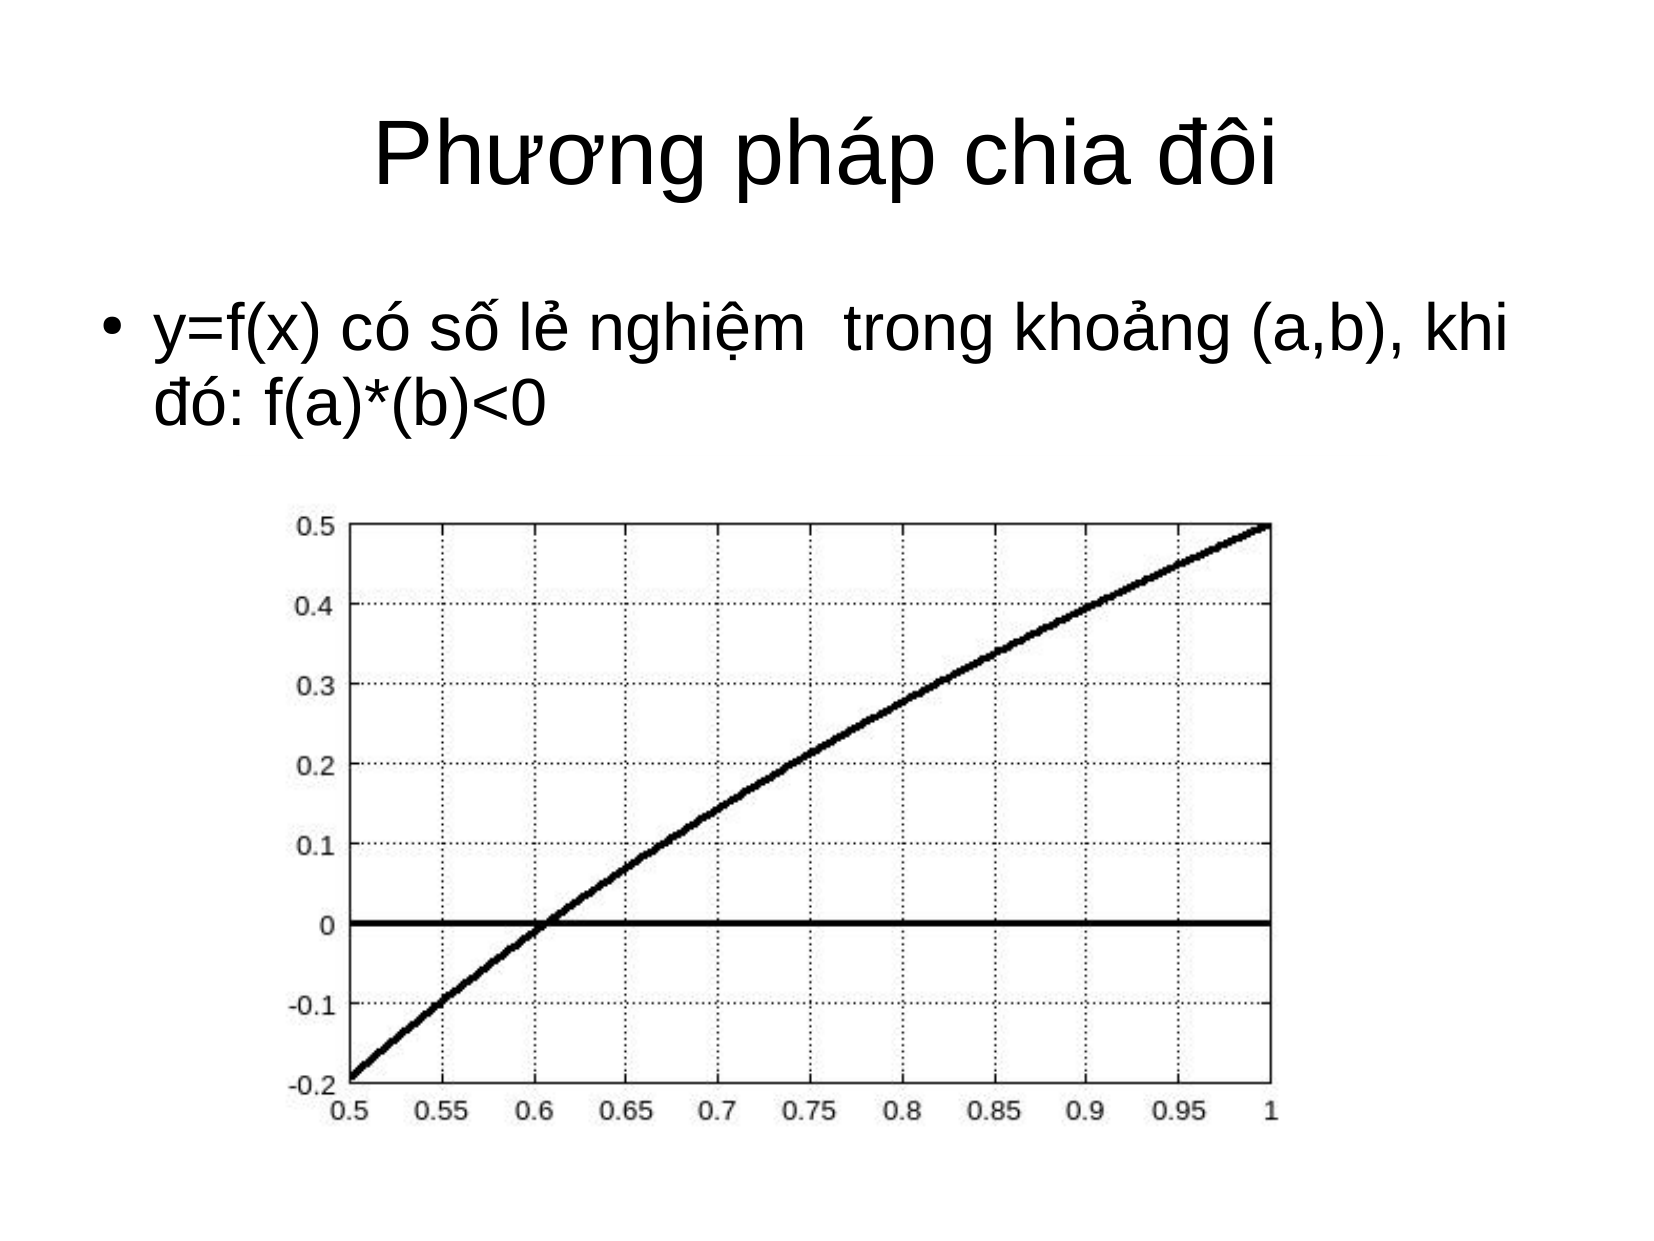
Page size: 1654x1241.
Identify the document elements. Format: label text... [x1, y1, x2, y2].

list y=f(x) có số lẻ nghiệm trong khoảng (a,b), khi đó: f(a)*(b)<0 [82, 290, 1571, 1109]
title Phương pháp chia đôi [82, 56, 1571, 250]
picture [236, 454, 1388, 1154]
